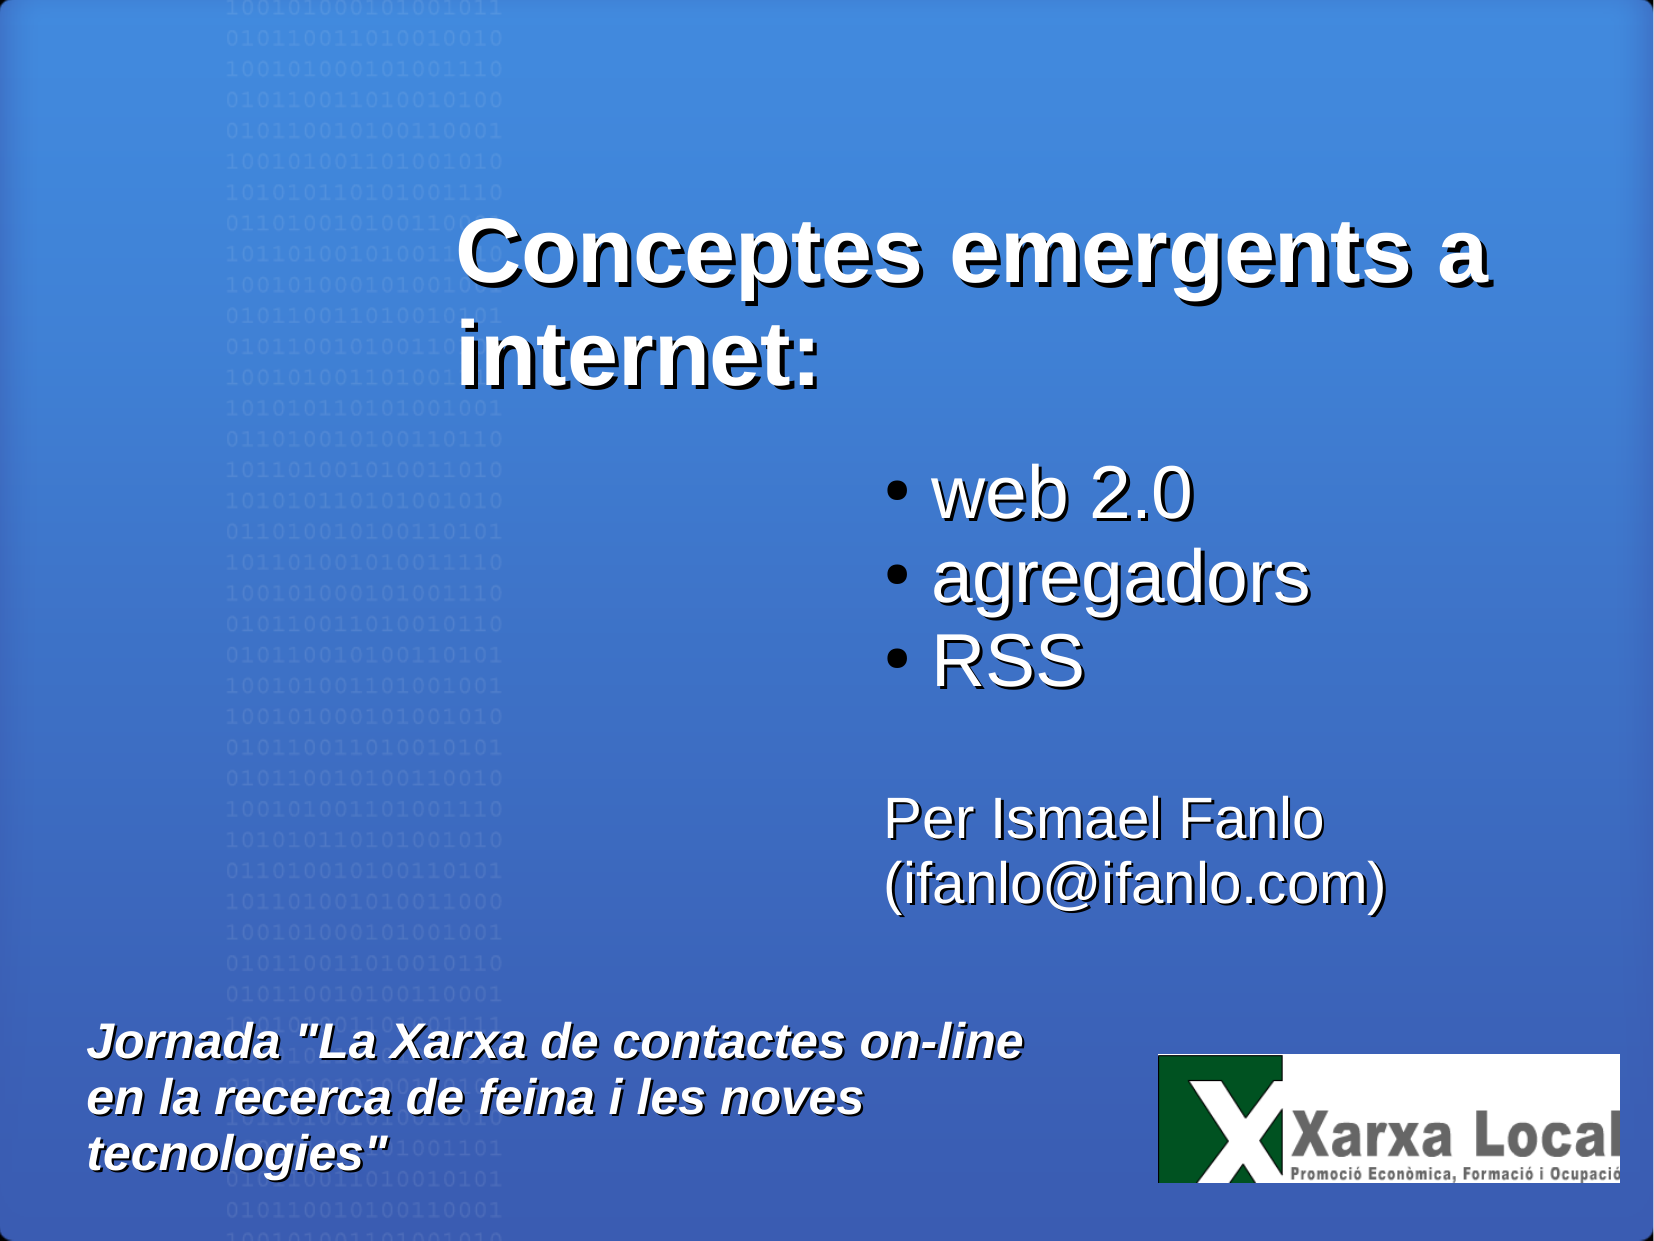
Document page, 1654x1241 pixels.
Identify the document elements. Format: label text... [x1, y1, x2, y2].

text_box web 2.0 agregadors RSS [869, 442, 1472, 710]
picture [0, 0, 1654, 1241]
text_box Jornada "La Xarxa de contactes on-line en la recerca de feina i les noves tecnologies" [71, 1005, 1107, 1188]
title Conceptes emergents a internet: [455, 107, 1509, 498]
text_box Per Ismael Fanlo (ifanlo@ifanlo.com) [869, 778, 1622, 923]
